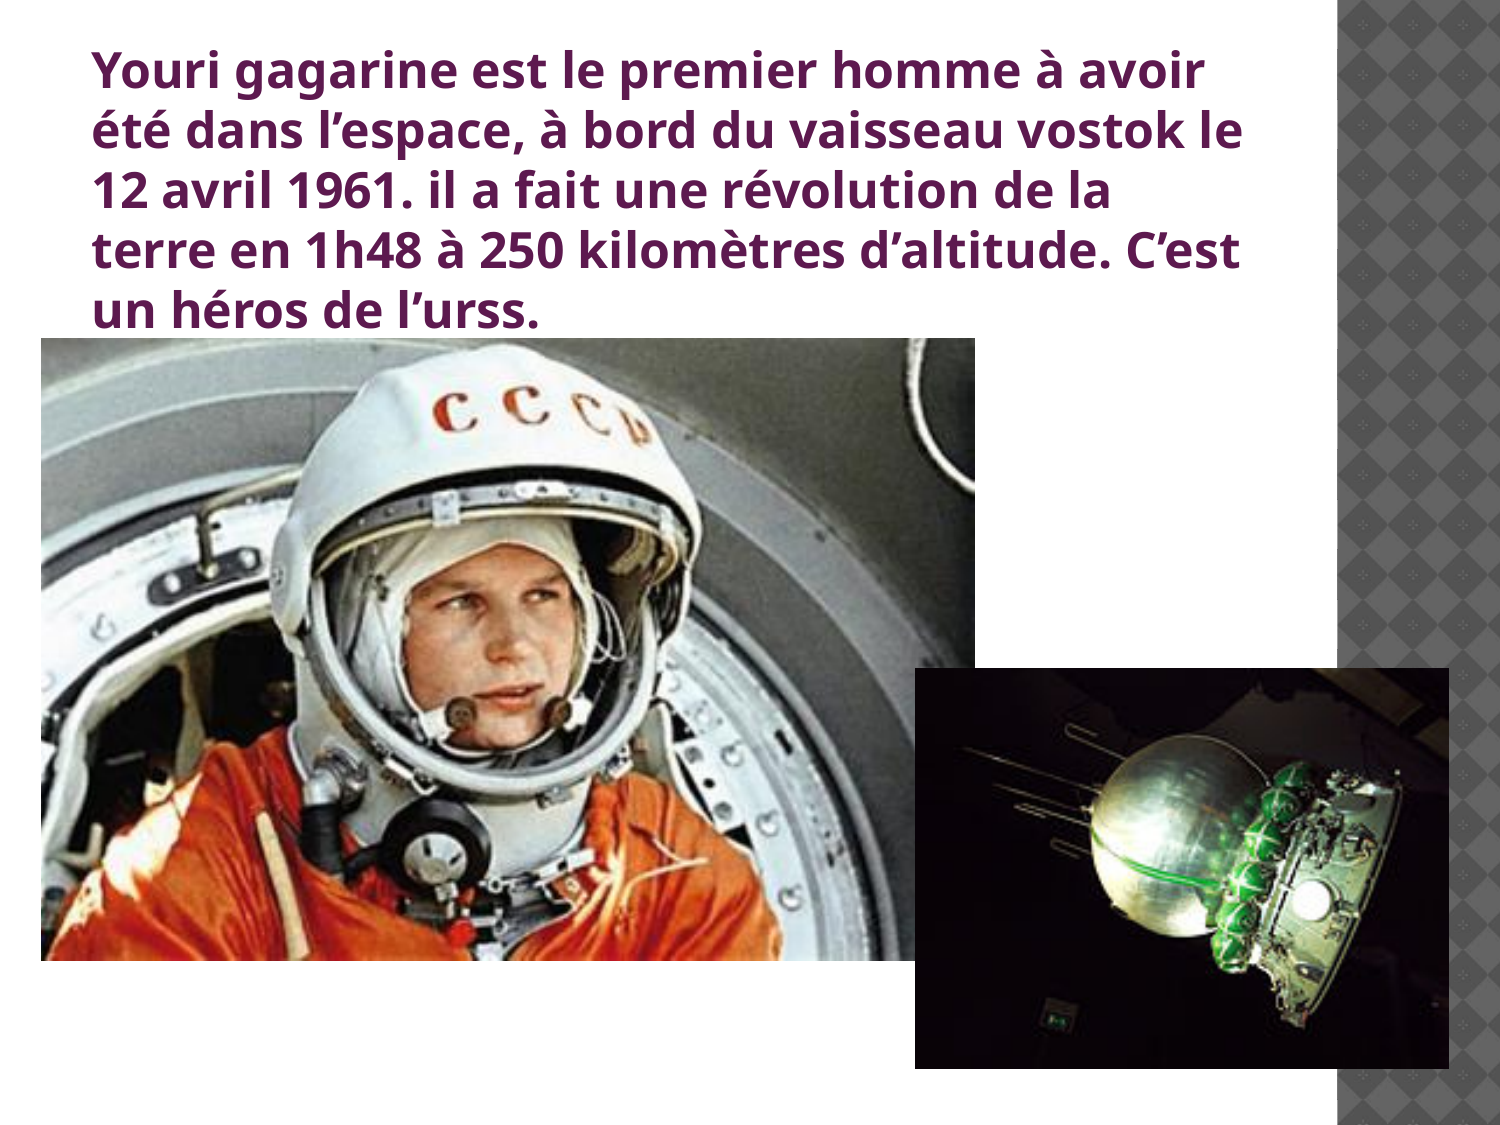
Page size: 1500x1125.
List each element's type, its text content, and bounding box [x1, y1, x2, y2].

title Youri gagarine est le premier homme à avoir été dans l’espace, à bord du vaisseau vostok le 12 avril 1961. il a fait une révolution de la terre en 1h48 à 250 kilomètres d’altitude. C’est un héros de l’urss. [76, 30, 1265, 303]
picture [41, 0, 1500, 1125]
